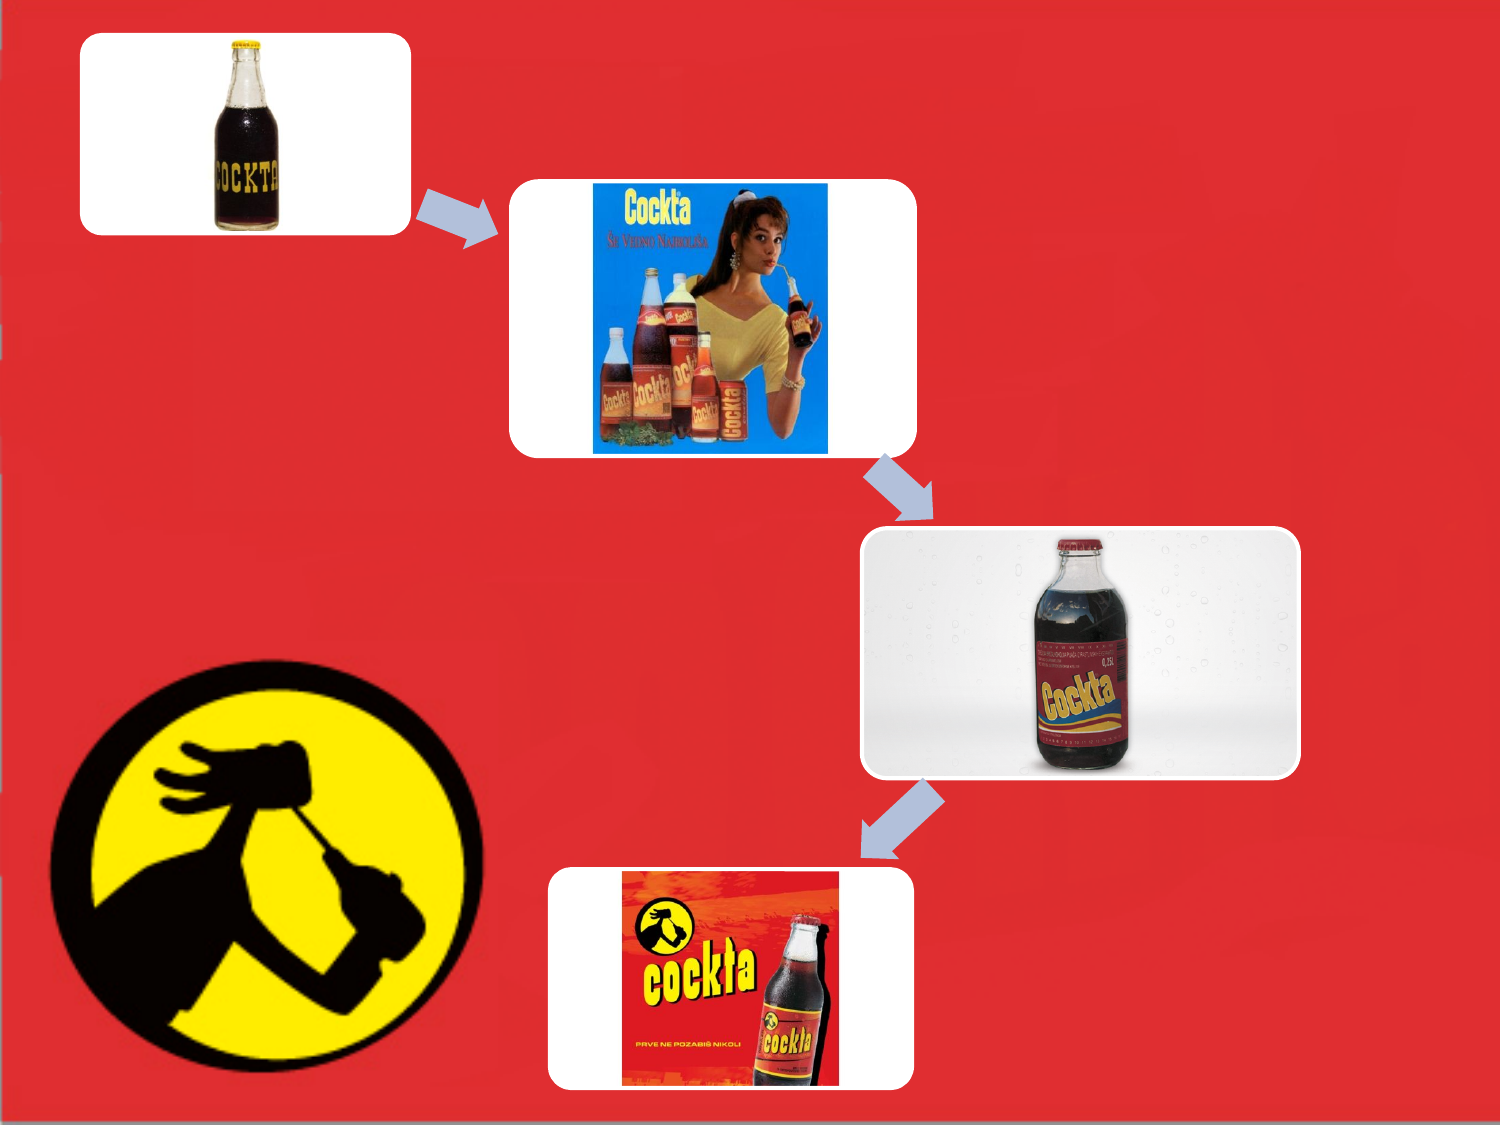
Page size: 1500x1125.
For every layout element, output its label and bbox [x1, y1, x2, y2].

text_box [81, 35, 410, 234]
text_box [511, 181, 934, 521]
picture [0, 0, 1500, 1125]
text_box [860, 528, 1299, 860]
text_box [415, 188, 499, 250]
text_box [549, 869, 912, 1089]
